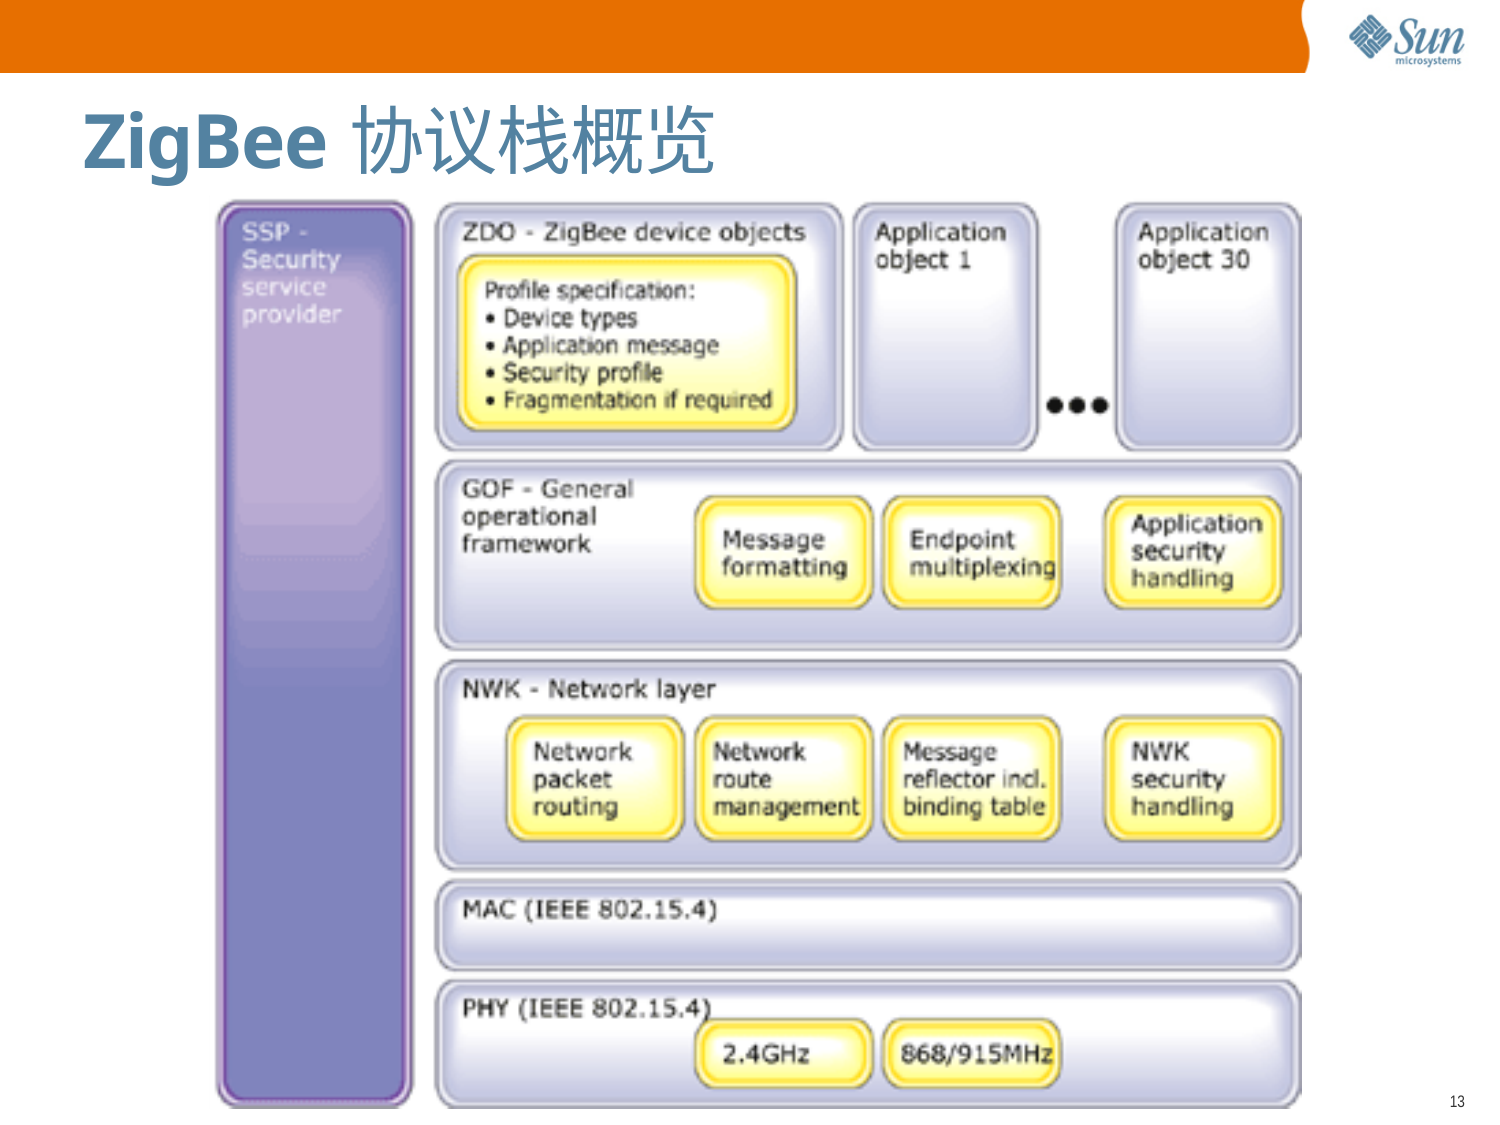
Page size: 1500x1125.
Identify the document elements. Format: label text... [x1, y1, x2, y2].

picture [208, 195, 1302, 1109]
title ZigBee协议栈概览 [83, 94, 1446, 199]
picture [0, 0, 1500, 73]
